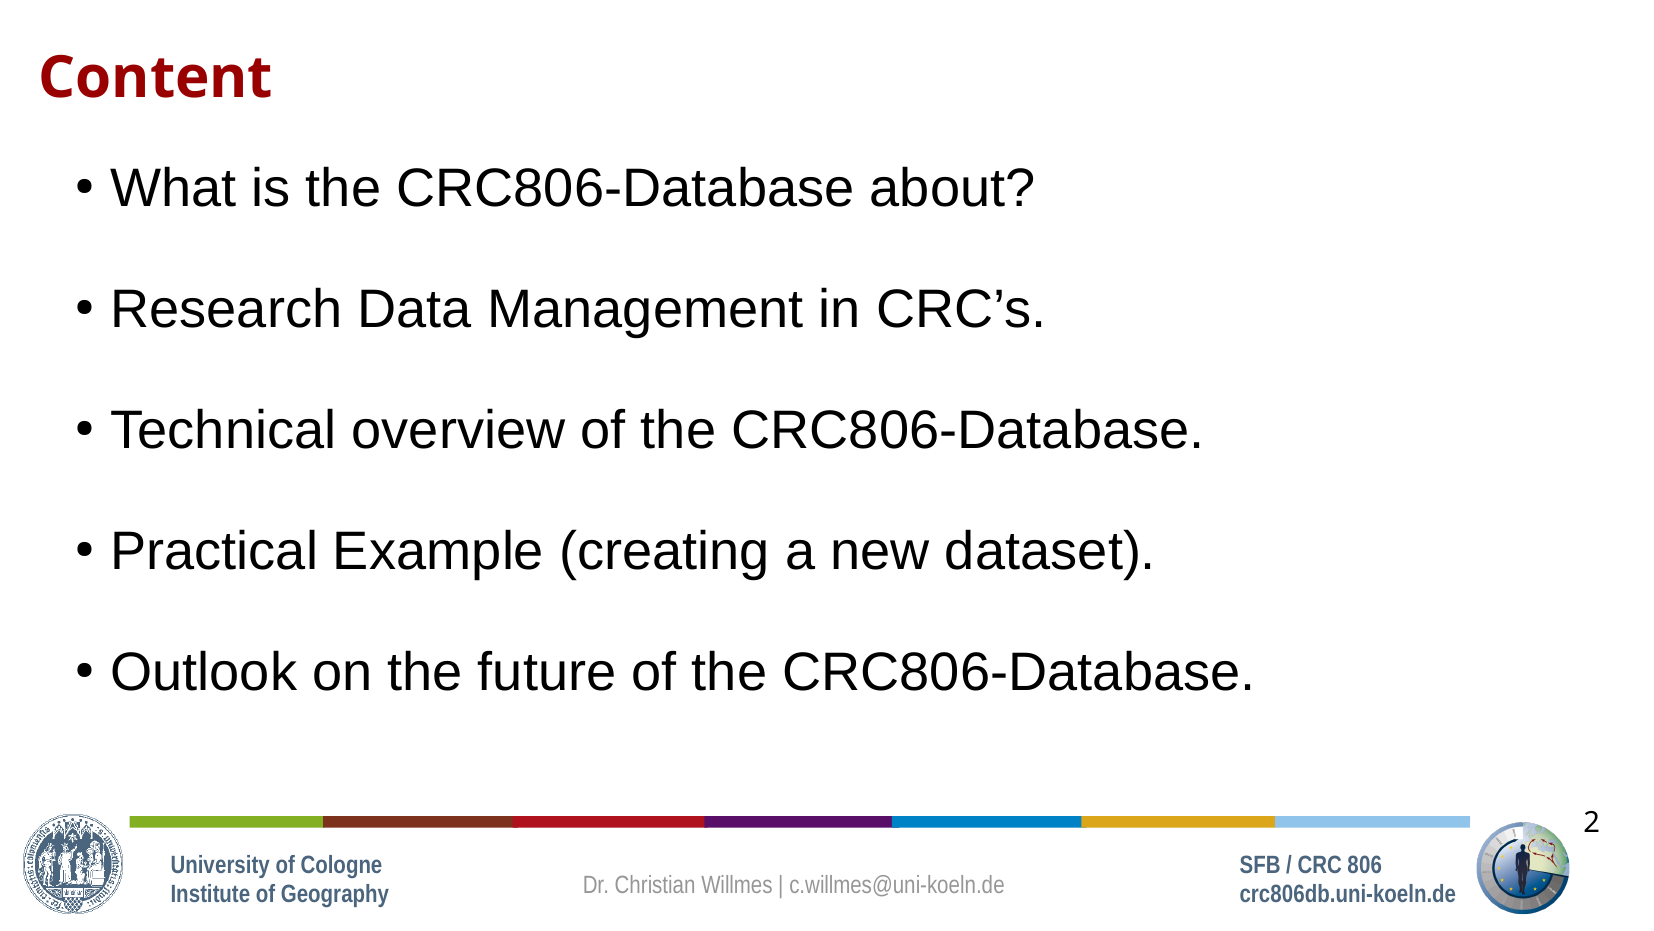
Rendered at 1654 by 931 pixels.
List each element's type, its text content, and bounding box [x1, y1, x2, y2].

picture [1475, 821, 1571, 916]
title Content [38, 34, 1446, 115]
picture [22, 813, 123, 914]
text_box What is the CRC806-Database about? Research Data Management in CRC’s. Technical overview of the CRC806-Database. Practical Example (creating a new dataset). Outlook on the future of the CRC806-Database. [60, 150, 1561, 752]
